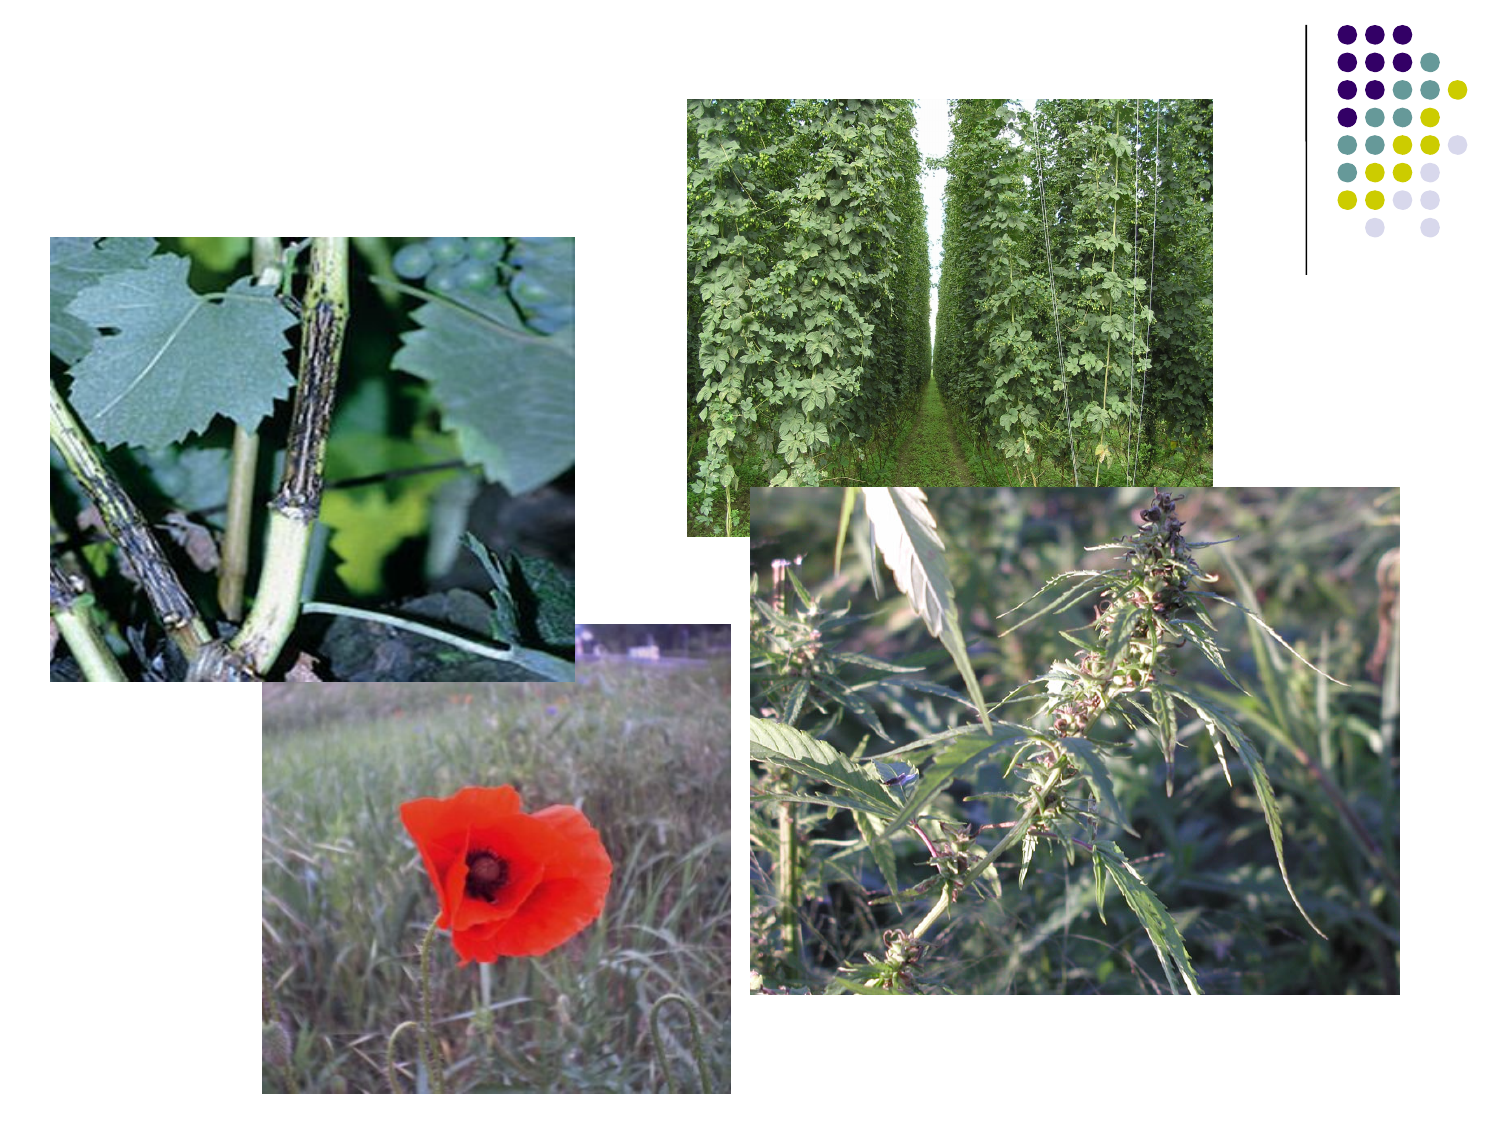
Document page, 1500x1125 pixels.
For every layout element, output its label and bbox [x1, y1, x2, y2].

picture [50, 237, 731, 1094]
picture [687, 99, 1400, 995]
